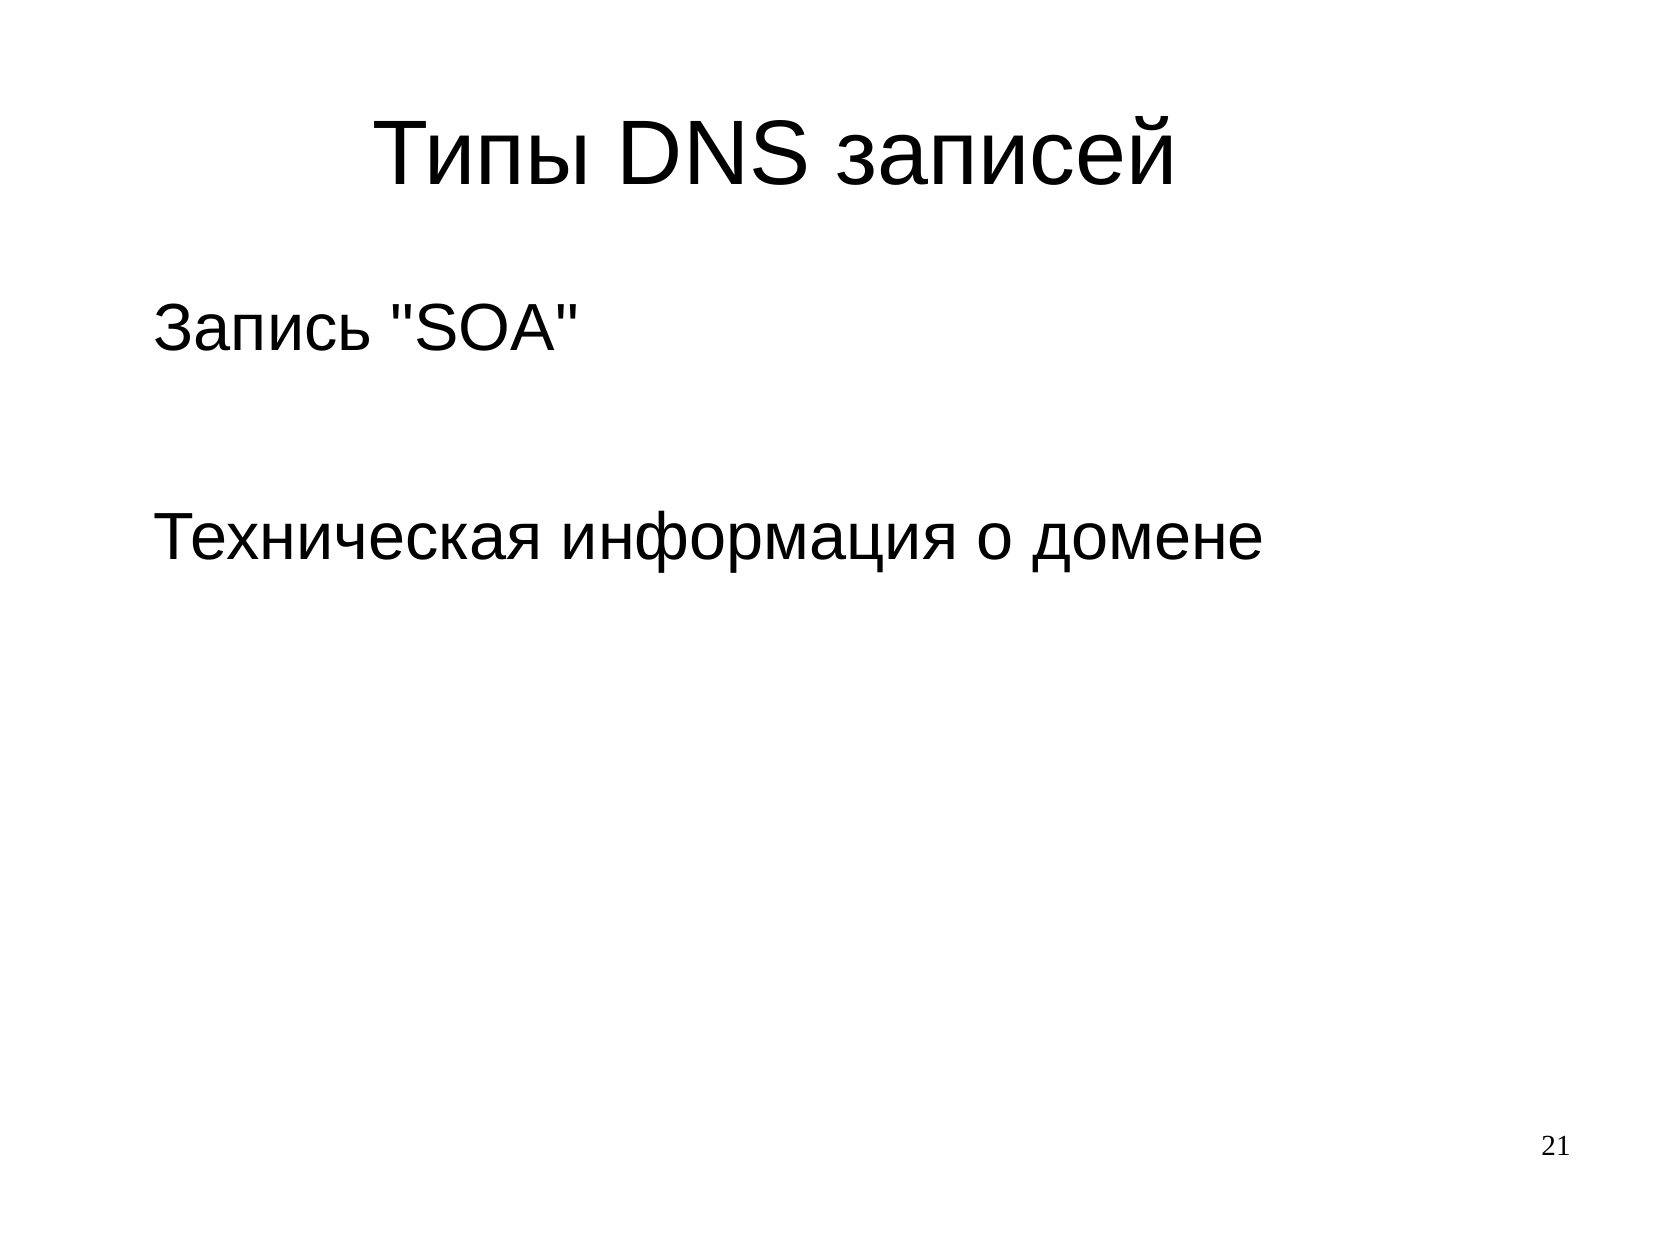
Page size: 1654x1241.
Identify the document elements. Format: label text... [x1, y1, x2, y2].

title Типы DNS записей [82, 49, 1571, 257]
list Запись "SOA" Техническая информация о домене [82, 290, 1571, 1109]
